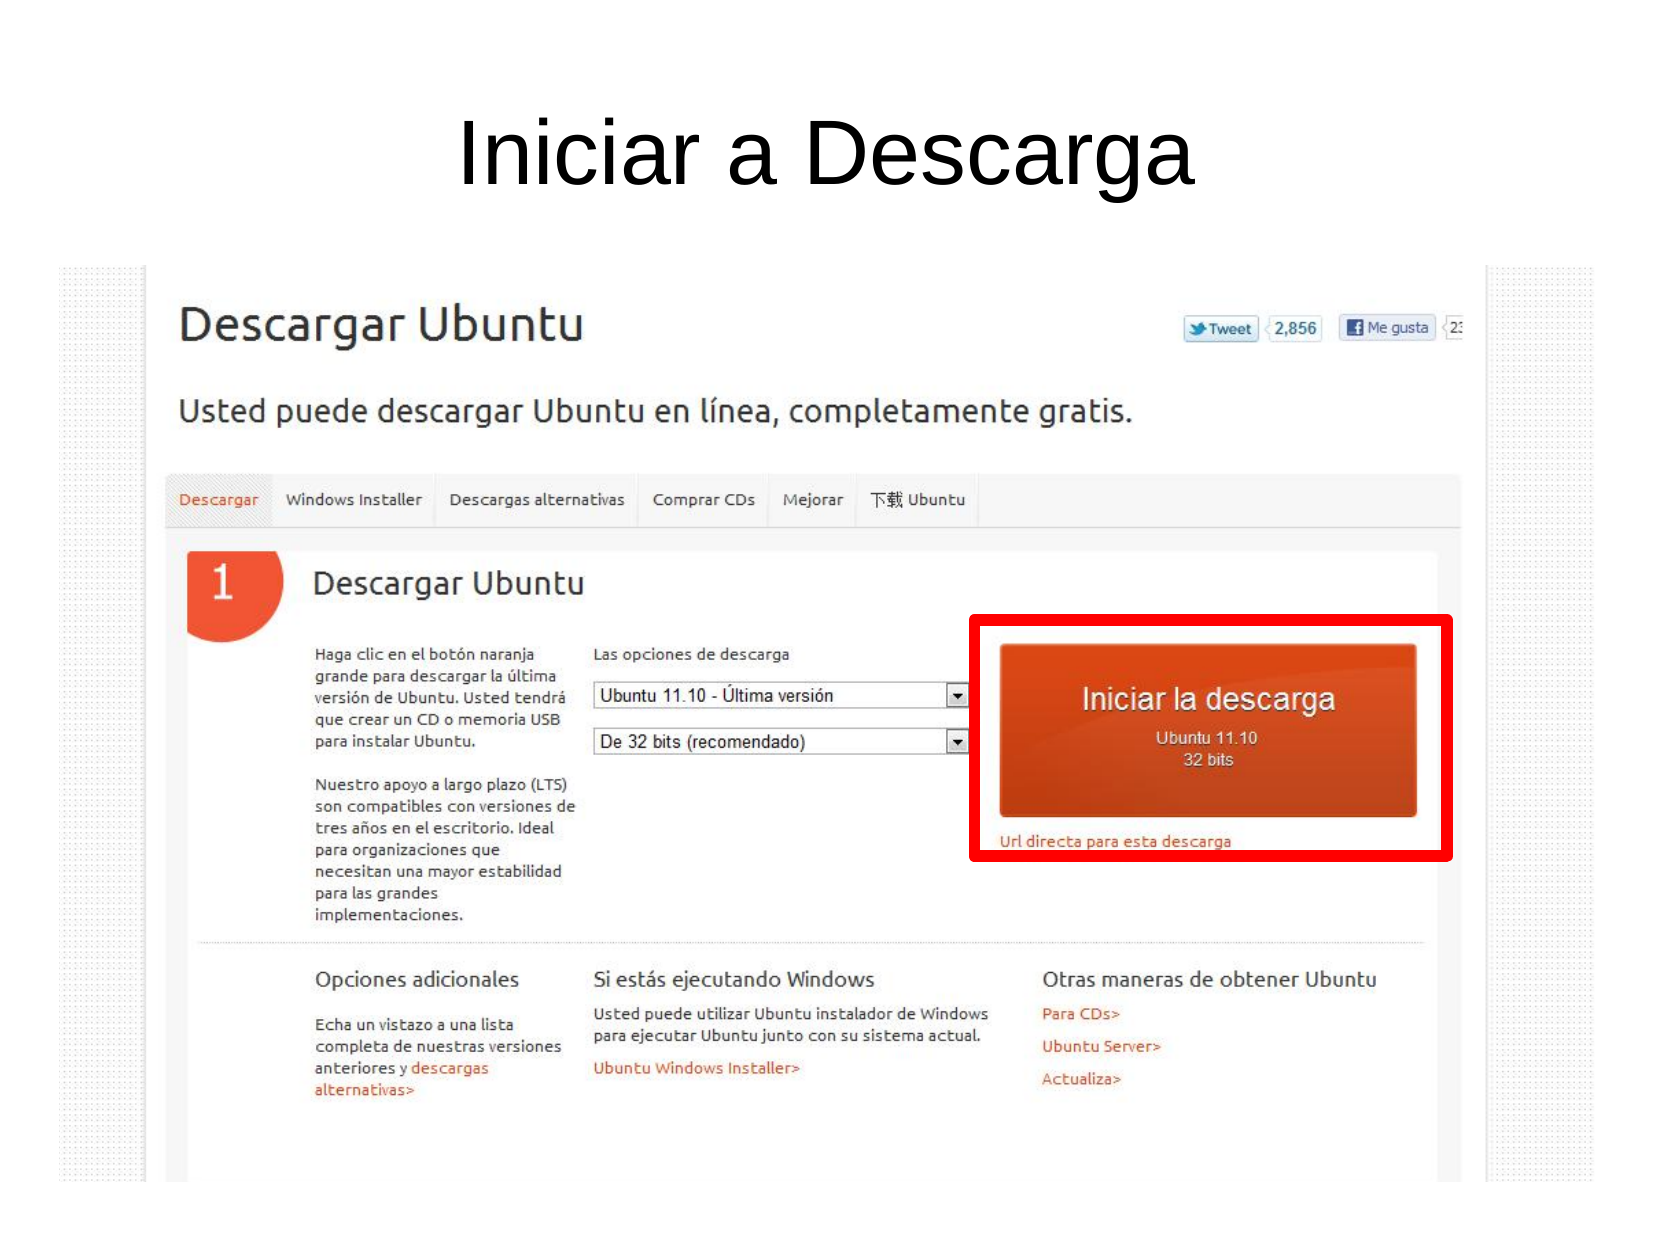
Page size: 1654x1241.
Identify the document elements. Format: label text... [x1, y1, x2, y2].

picture [59, 265, 1595, 1182]
title Iniciar a Descarga [82, 49, 1571, 257]
text_box [974, 620, 1447, 857]
